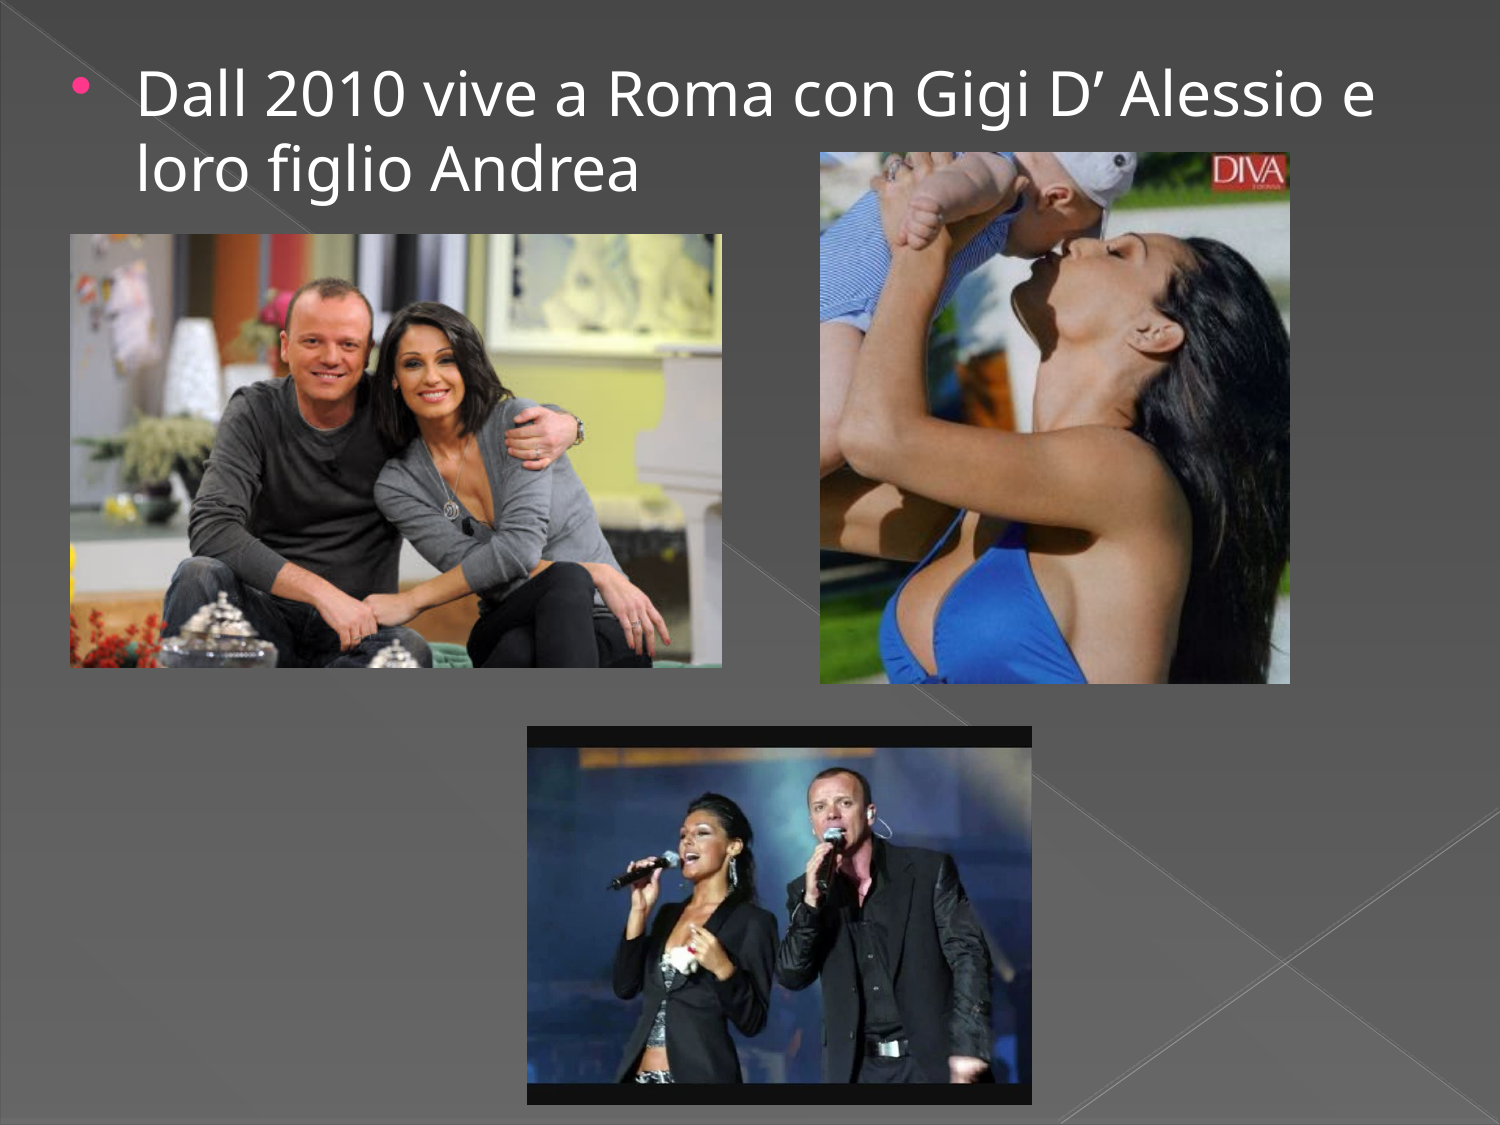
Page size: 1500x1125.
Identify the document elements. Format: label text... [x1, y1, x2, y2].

picture [820, 152, 1290, 684]
list Dall 2010 vive a Roma con Gigi D’ Alessio e loro figlio Andrea [46, 46, 1397, 797]
picture [527, 726, 1032, 1105]
picture [70, 234, 722, 668]
